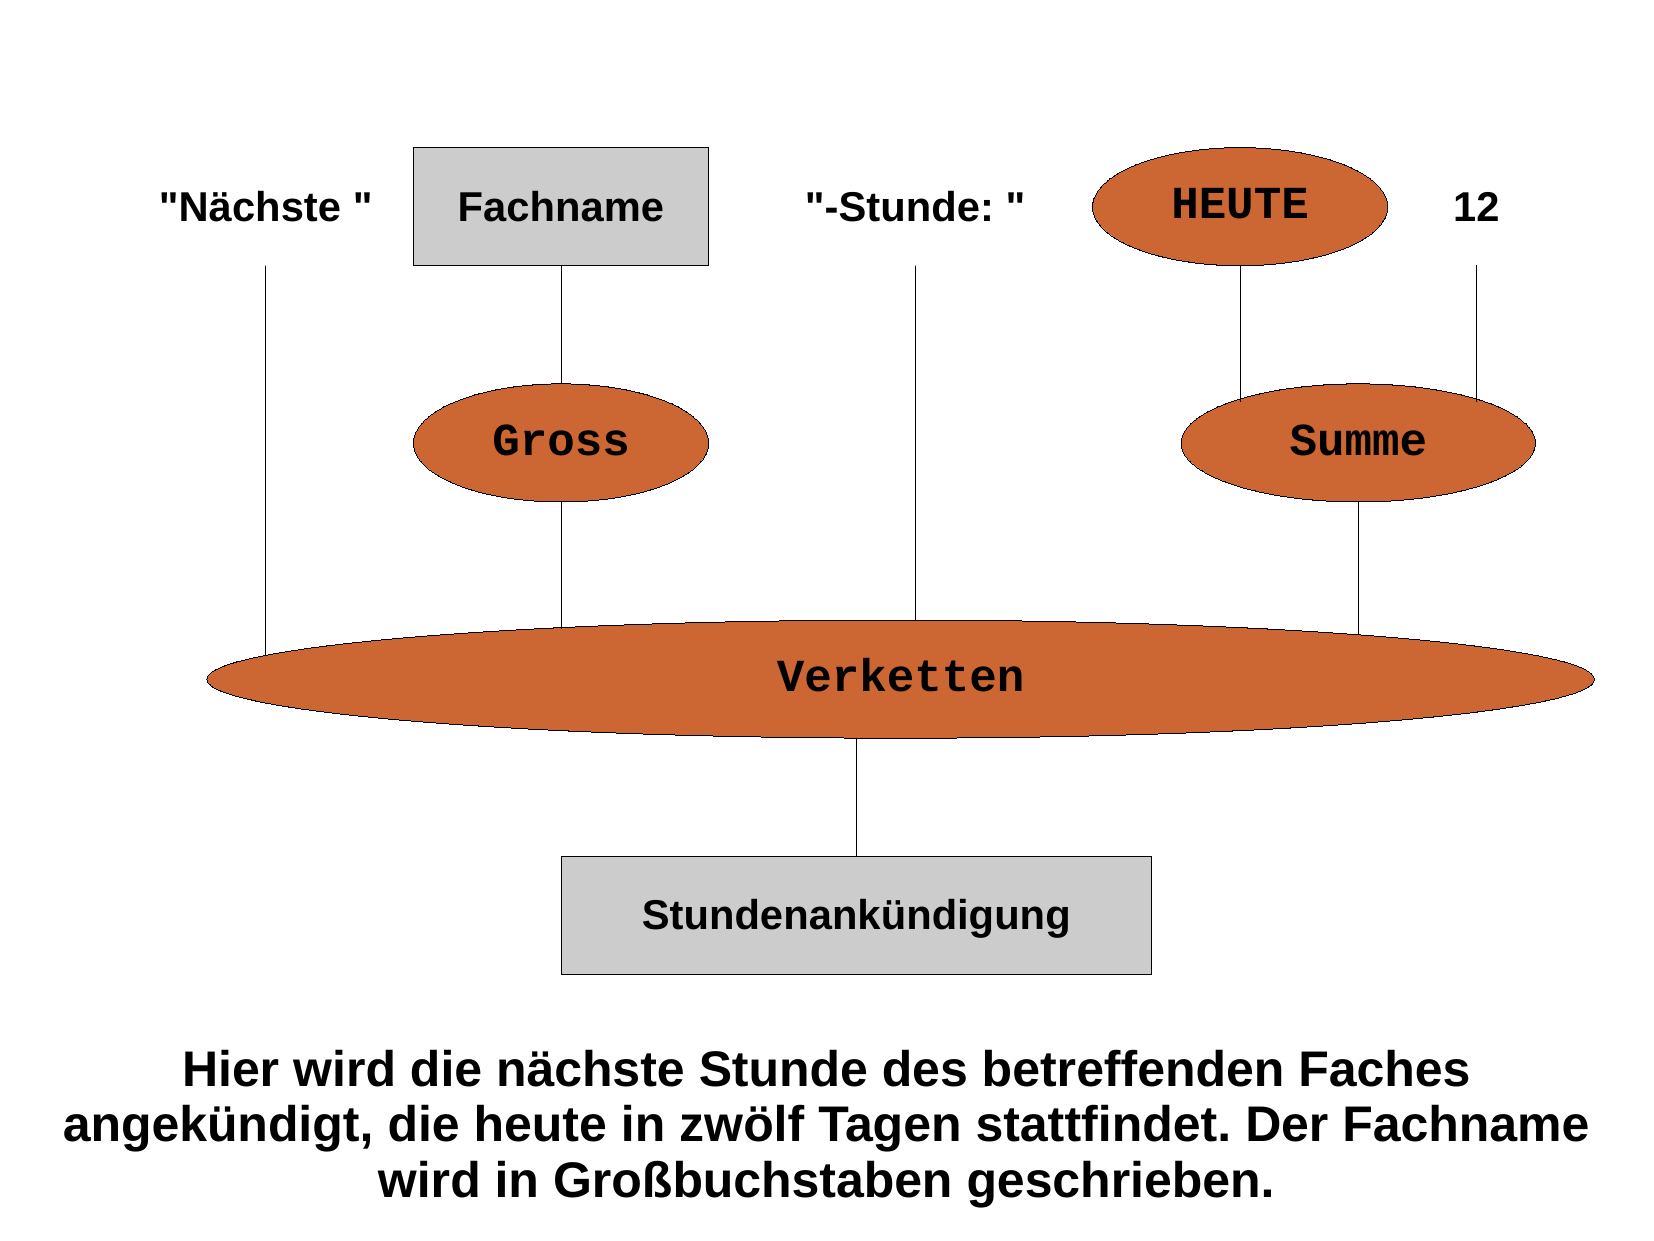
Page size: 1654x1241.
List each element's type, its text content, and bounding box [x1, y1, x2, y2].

text_box "-Stunde: " [826, 147, 1004, 266]
text_box Fachname [413, 147, 709, 266]
text_box 12 [1387, 147, 1565, 266]
text_box HEUTE [1092, 147, 1387, 266]
text_box Verketten [206, 620, 1595, 739]
text_box Stundenankündigung [561, 856, 1152, 975]
text_box Gross [413, 383, 709, 502]
text_box "Nächste " [177, 147, 355, 266]
text_box Hier wird die nächste Stunde des betreffenden Faches angekündigt, die heute in zwölf Tagen stattfindet. Der Fachname wird in Großbuchstaben geschrieben. [29, 1033, 1625, 1220]
text_box Summe [1181, 383, 1536, 502]
